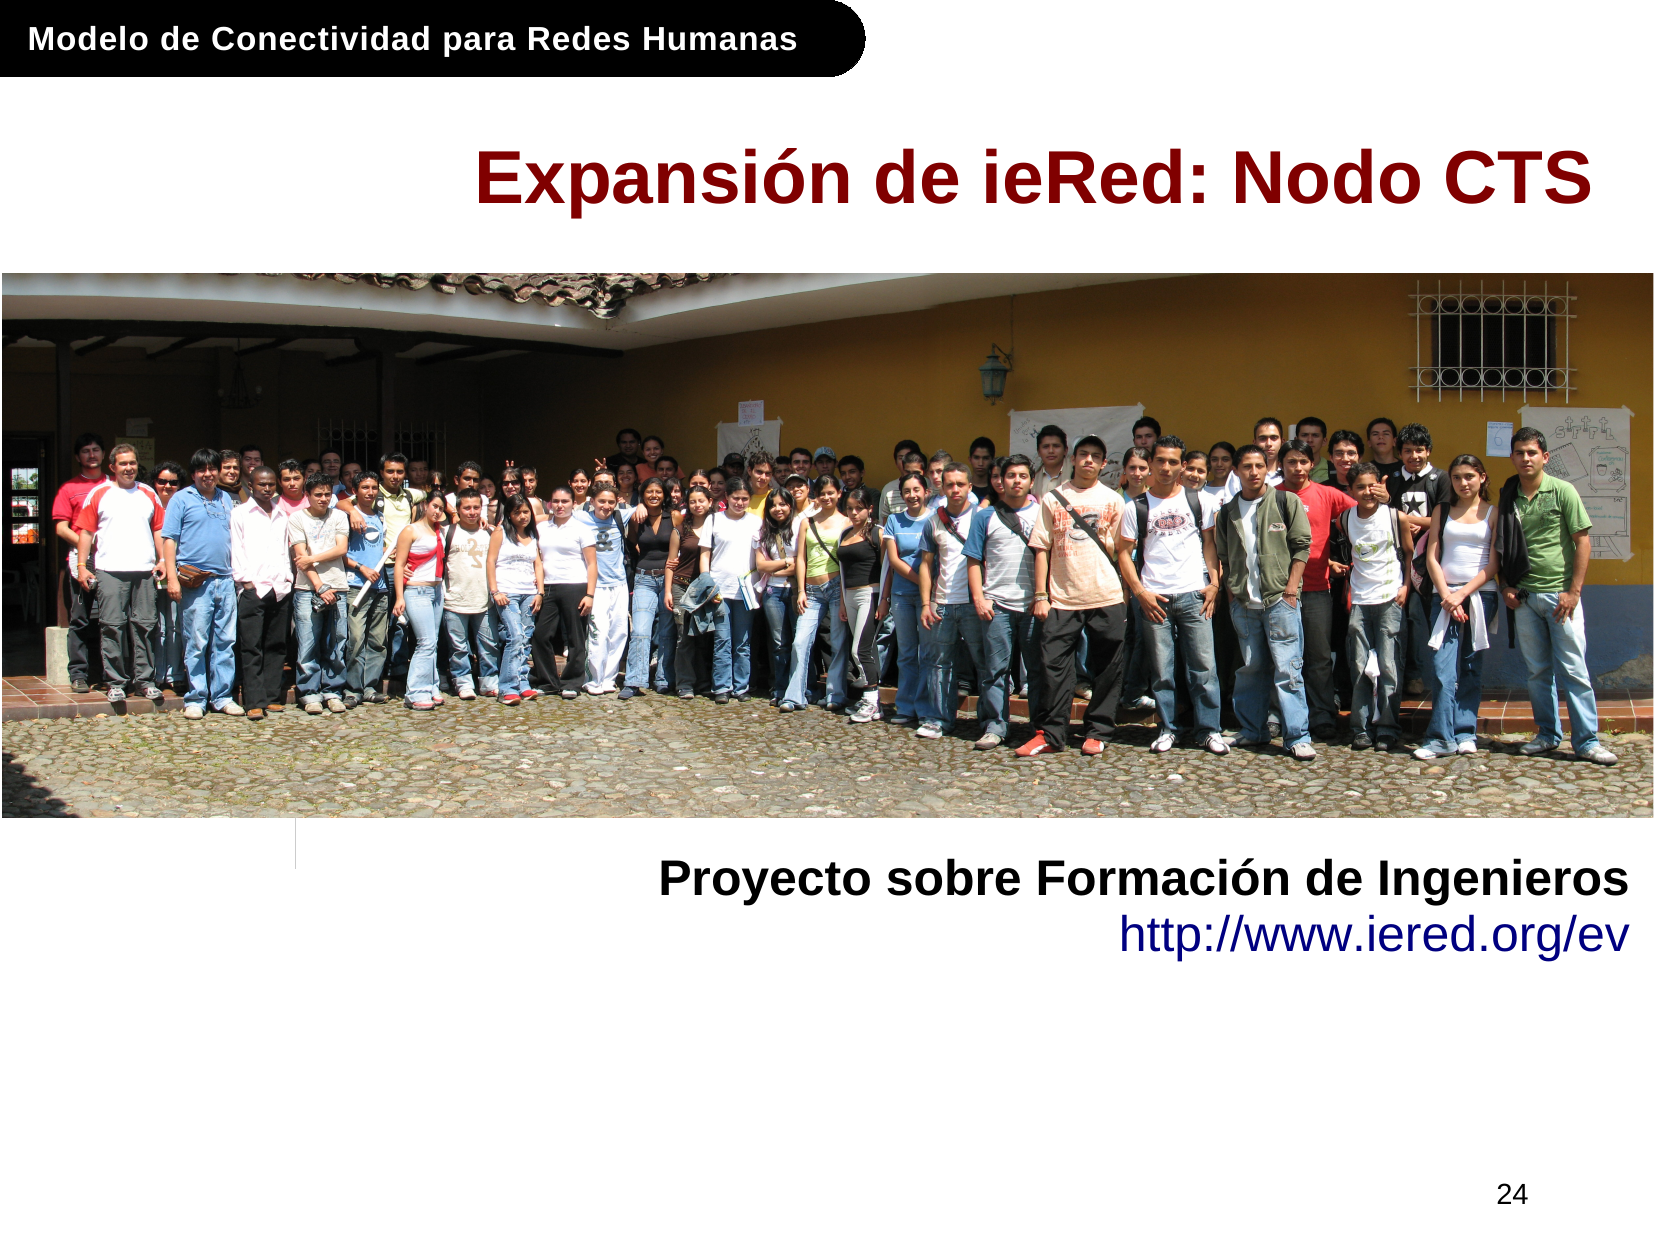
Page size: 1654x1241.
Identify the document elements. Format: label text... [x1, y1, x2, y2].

picture [2, 273, 1654, 818]
text_box Proyecto sobre Formación de Ingenieros http://www.iered.org/ev [658, 850, 1612, 963]
title Expansión de ieRed: Nodo CTS [118, 118, 1595, 237]
